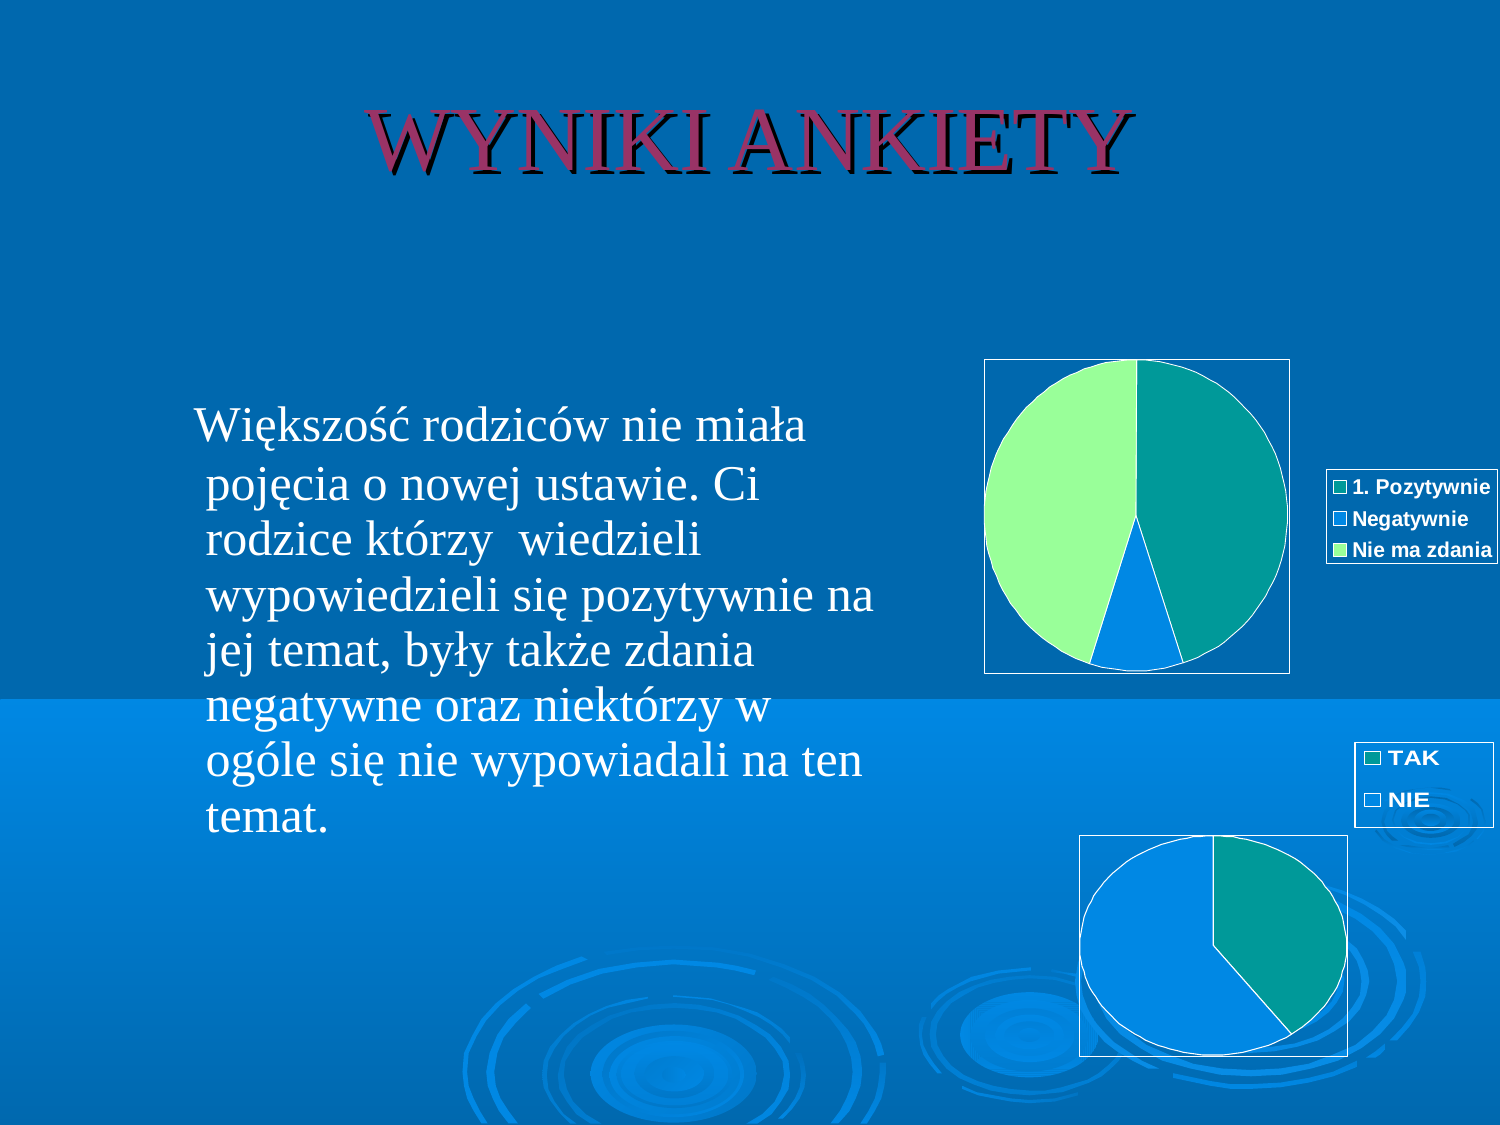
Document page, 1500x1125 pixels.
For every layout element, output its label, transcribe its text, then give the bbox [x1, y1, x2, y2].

chart [1051, 738, 1500, 1125]
chart [944, 324, 1500, 709]
text_box WYNIKI ANKIETY [75, 45, 1426, 233]
list Większość rodziców nie miała pojęcia o nowej ustawie. Ci rodzice którzy wiedzieli wypowiedzieli się pozytywnie na jej temat, były także zdania negatywne oraz niektórzy w ogóle się nie wypowiadali na ten temat. [78, 373, 890, 834]
